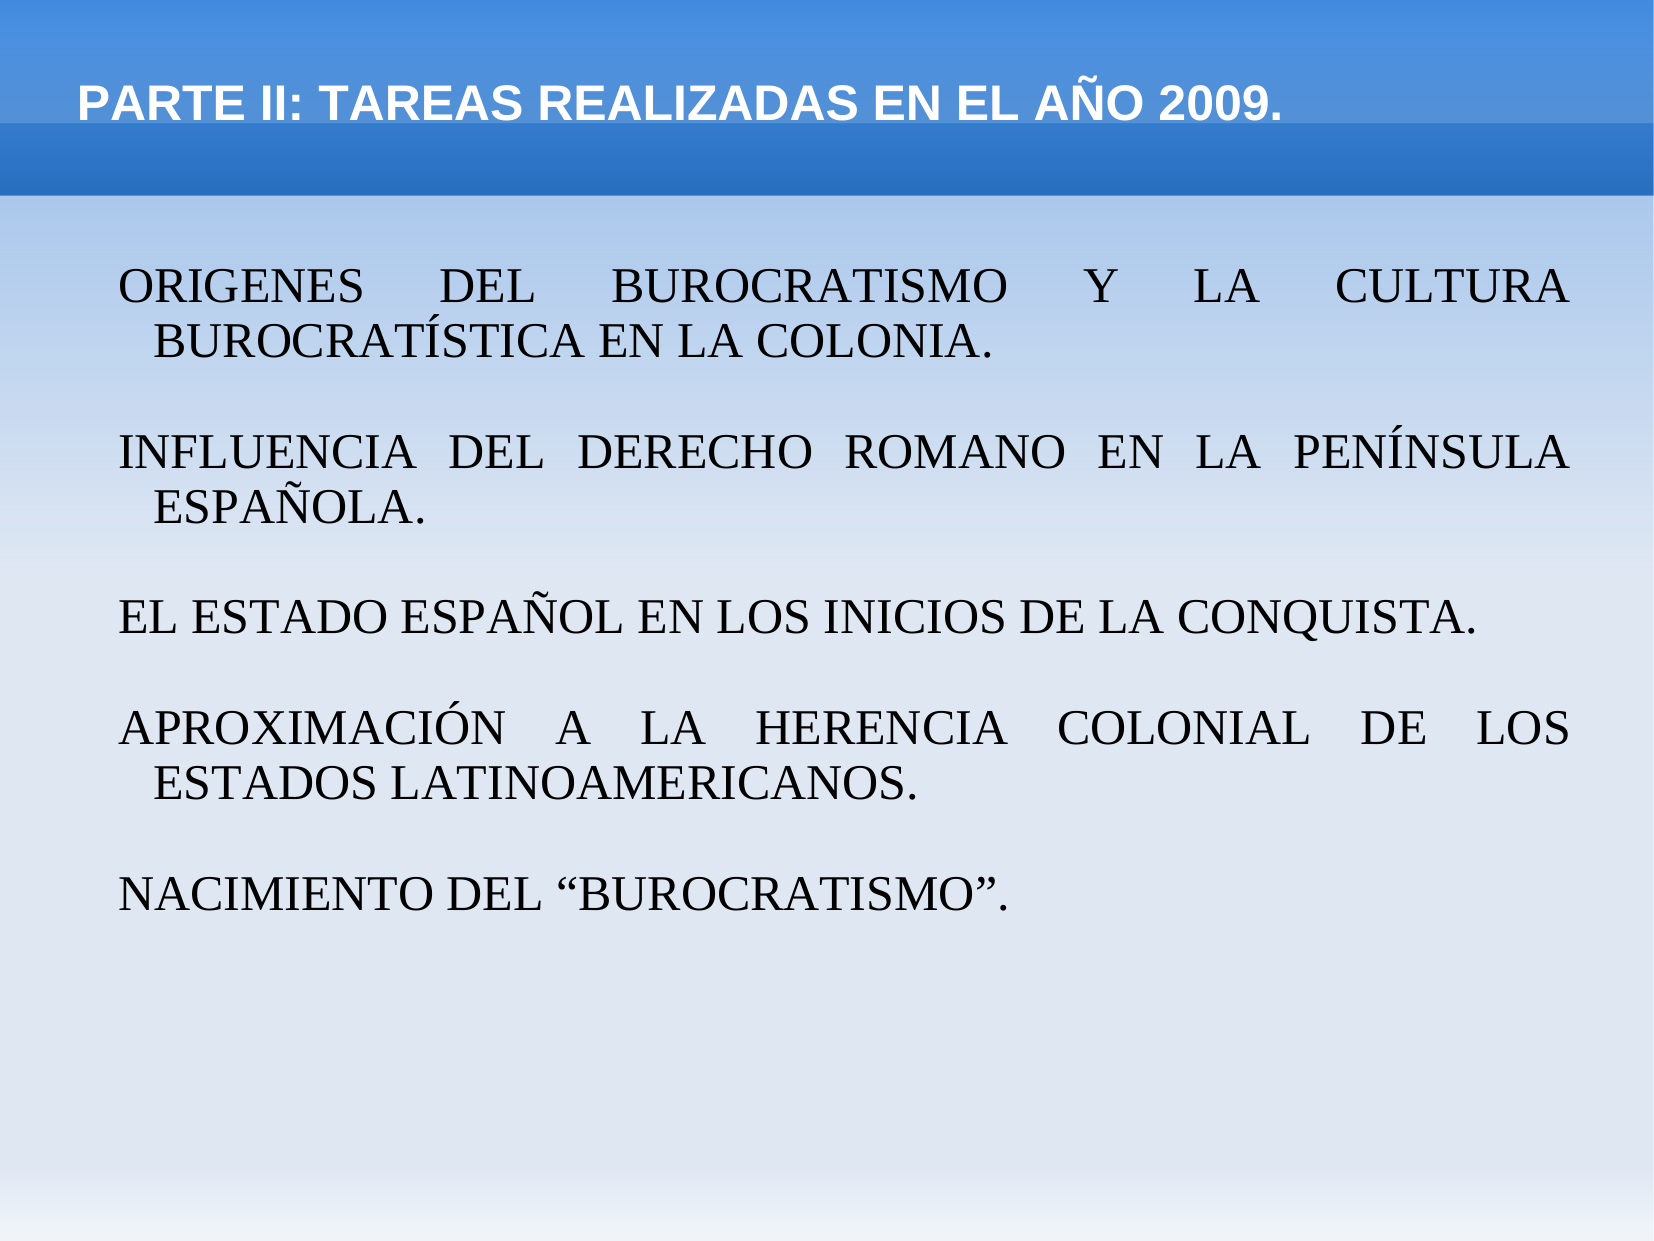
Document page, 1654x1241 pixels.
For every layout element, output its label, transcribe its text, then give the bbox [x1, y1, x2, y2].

picture [0, 0, 1654, 1241]
subtitle ORIGENES DEL BUROCRATISMO Y LA CULTURA BUROCRATÍSTICA EN LA COLONIA. INFLUENCIA DEL DERECHO ROMANO EN LA PENÍNSULA ESPAÑOLA. EL ESTADO ESPAÑOL EN LOS INICIOS DE LA CONQUISTA. APROXIMACIÓN A LA HERENCIA COLONIAL DE LOS ESTADOS LATINOAMERICANOS. NACIMIENTO DEL “BUROCRATISMO”. [82, 236, 1571, 943]
title PARTE II: TAREAS REALIZADAS EN EL AÑO 2009. [76, 0, 1565, 208]
